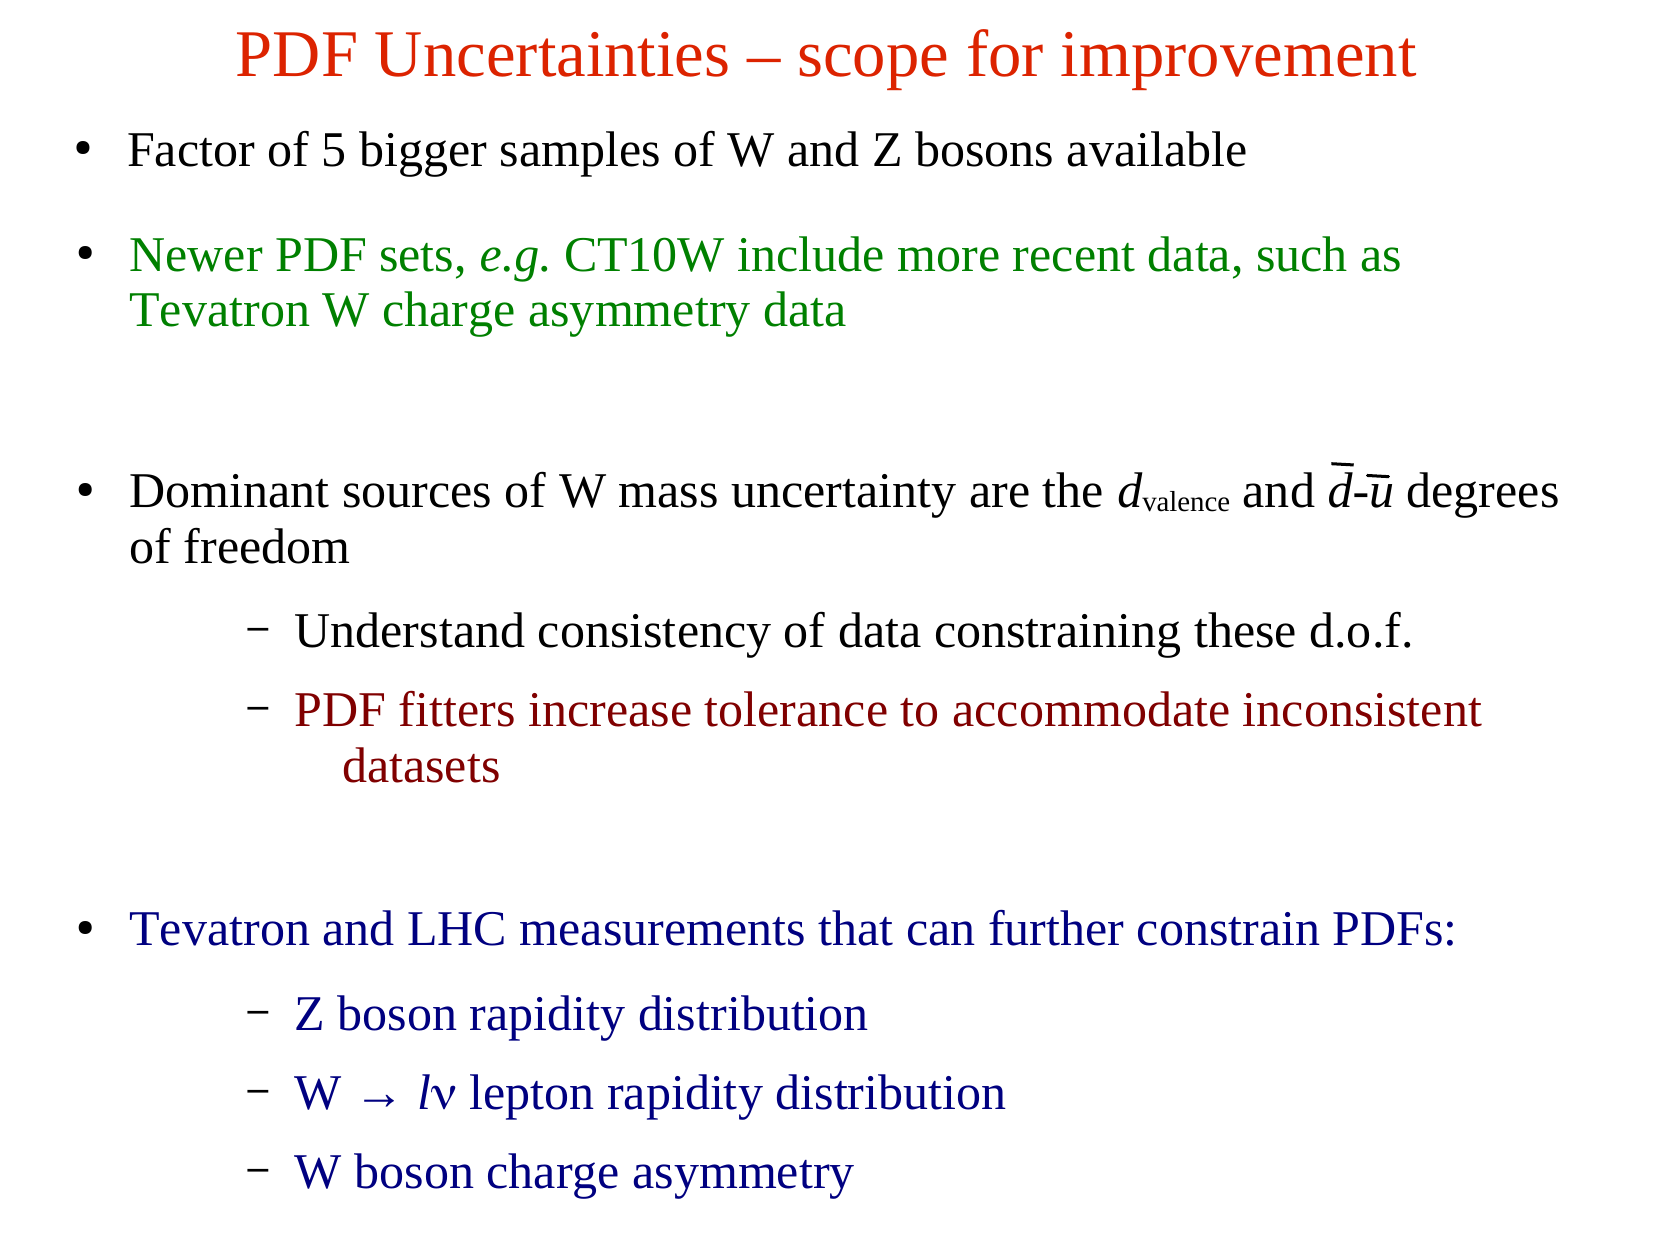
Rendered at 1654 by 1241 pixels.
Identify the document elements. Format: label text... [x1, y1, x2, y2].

list Newer PDF sets, e.g. CT10W include more recent data, such as Tevatron W charge asymmetry data Dominant sources of W mass uncertainty are the dvalence and d-u degrees of freedom Understand consistency of data constraining these d.o.f. PDF fitters increase tolerance to accommodate inconsistent datasets Tevatron and LHC measurements that can further constrain PDFs: Z boson rapidity distribution W → lν lepton rapidity distribution W boson charge asymmetry [58, 226, 1587, 1241]
title PDF Uncertainties – scope for improvement [121, 0, 1534, 130]
text_box Factor of 5 bigger samples of W and Z bosons available [56, 121, 1287, 177]
